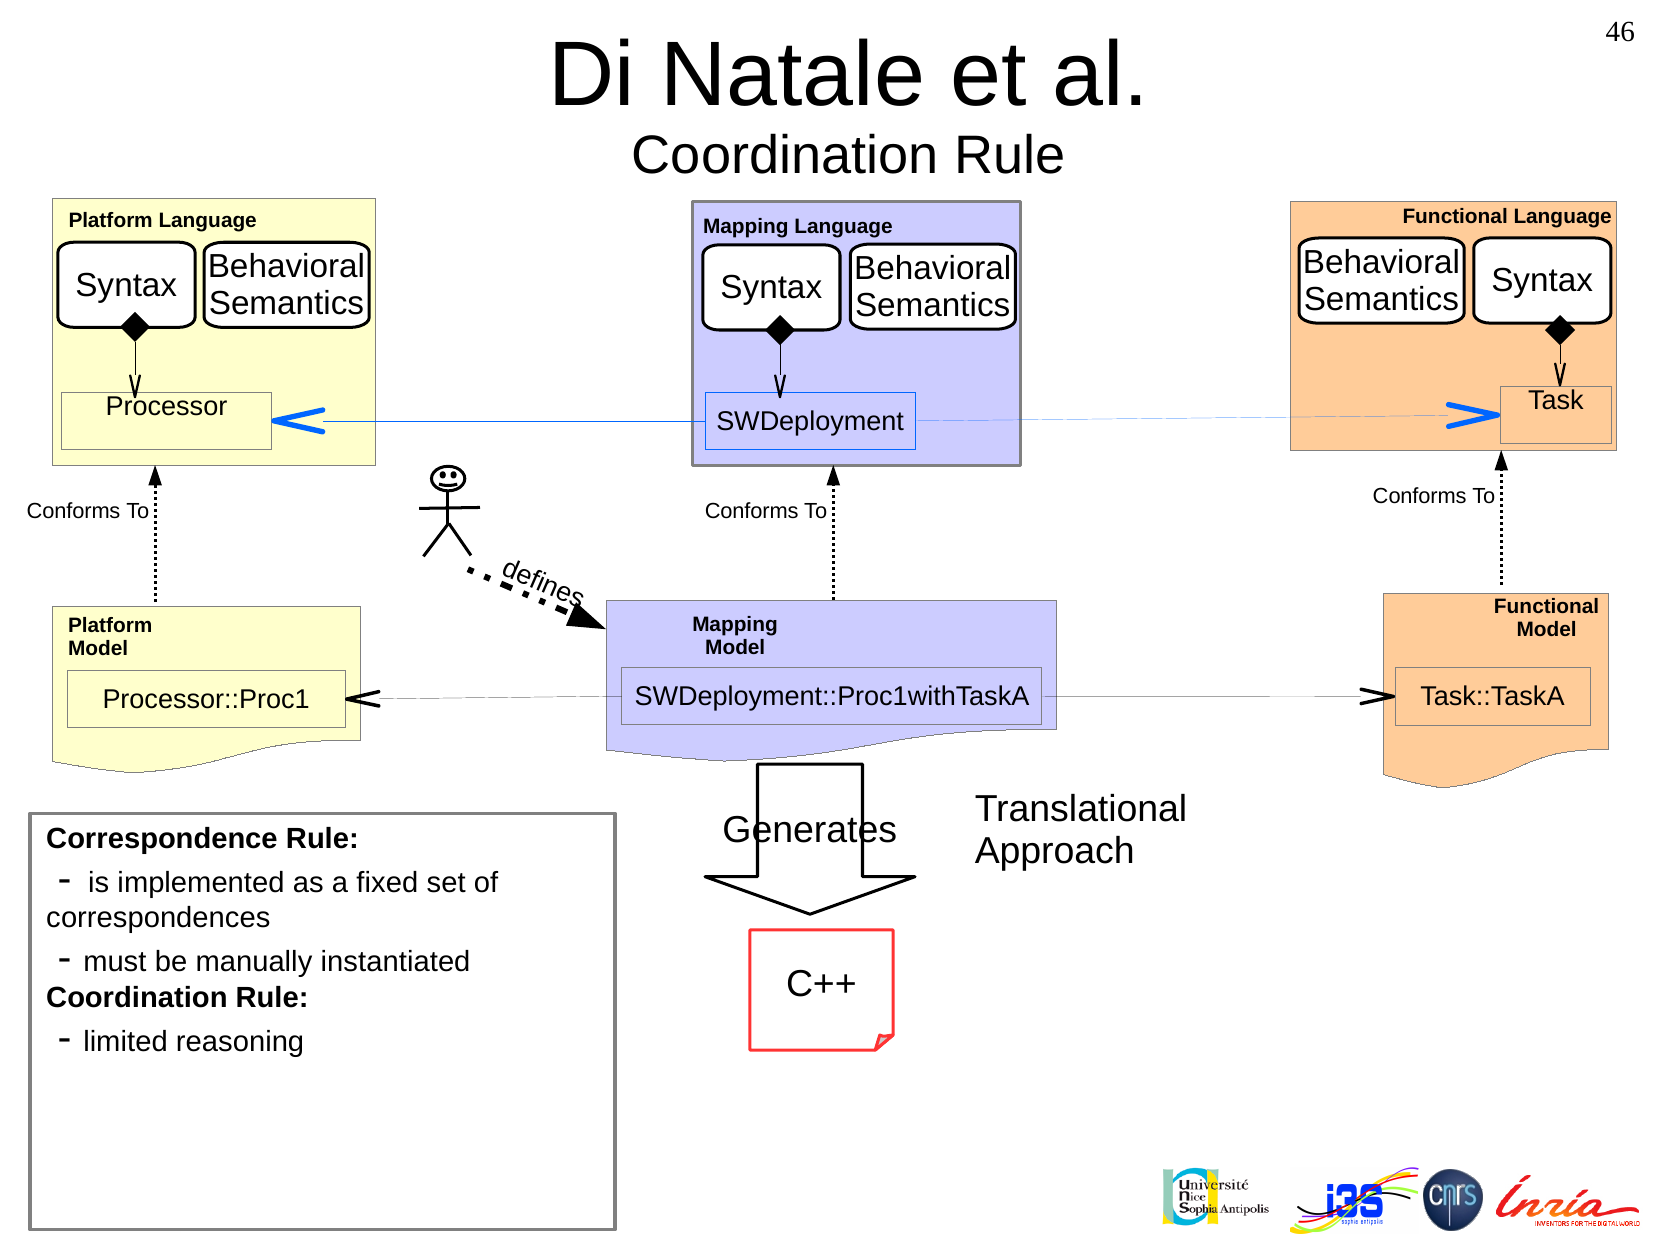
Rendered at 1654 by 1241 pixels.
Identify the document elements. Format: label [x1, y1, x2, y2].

text_box [606, 600, 1057, 762]
text_box [52, 606, 361, 773]
title [105, 0, 1594, 208]
text_box [677, 208, 1021, 466]
text_box [11, 491, 230, 544]
text_box [30, 813, 616, 1230]
text_box [1357, 476, 1576, 516]
text_box [960, 780, 1216, 921]
text_box [690, 491, 908, 567]
text_box [1383, 587, 1630, 788]
text_box [749, 929, 894, 1051]
text_box [757, 824, 767, 830]
text_box [52, 198, 376, 466]
picture [1137, 1150, 1647, 1241]
text_box [1290, 197, 1635, 451]
text_box [431, 466, 465, 491]
text_box [705, 764, 916, 915]
